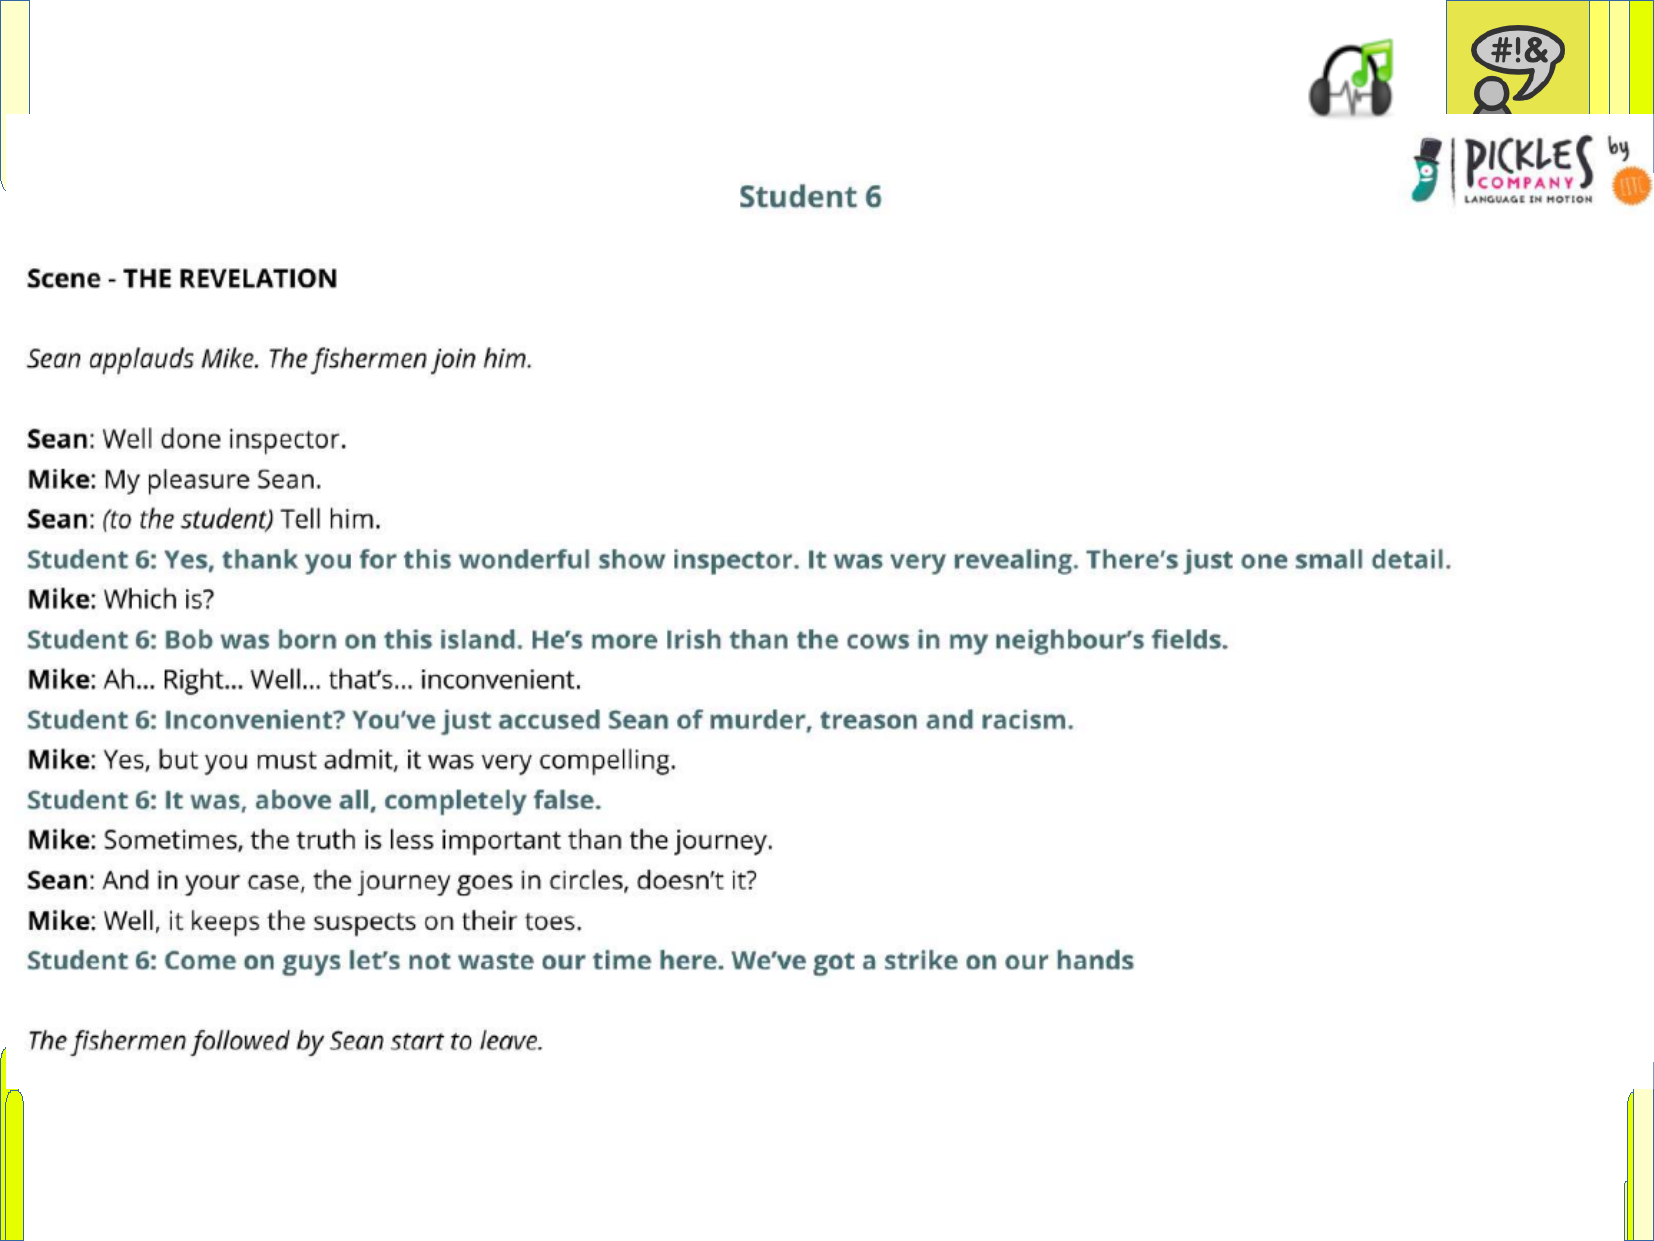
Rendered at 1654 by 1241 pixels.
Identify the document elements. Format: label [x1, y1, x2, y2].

picture [6, 25, 1654, 1089]
